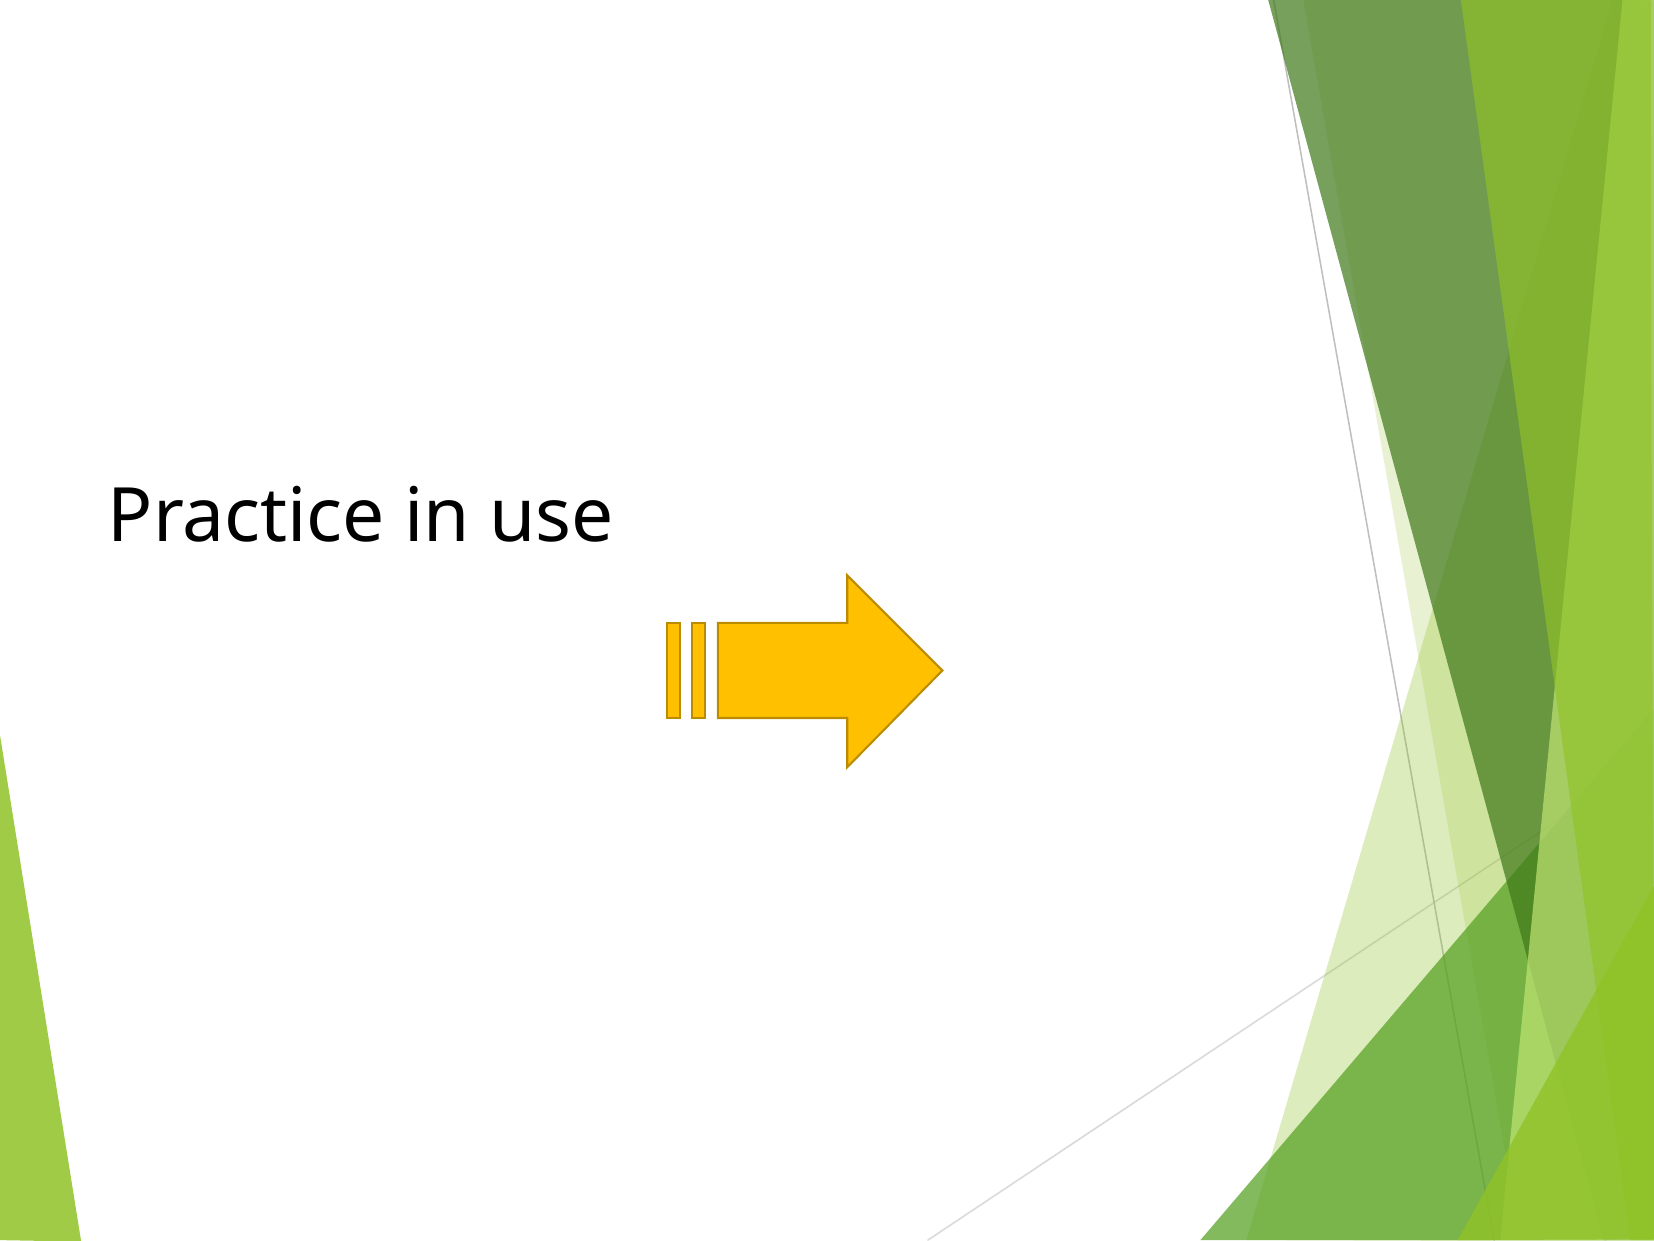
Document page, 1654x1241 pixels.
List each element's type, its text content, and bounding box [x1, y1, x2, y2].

text_box [717, 575, 943, 768]
text_box [692, 622, 706, 718]
text_box [666, 622, 680, 718]
title Practice in use [92, 369, 1241, 576]
